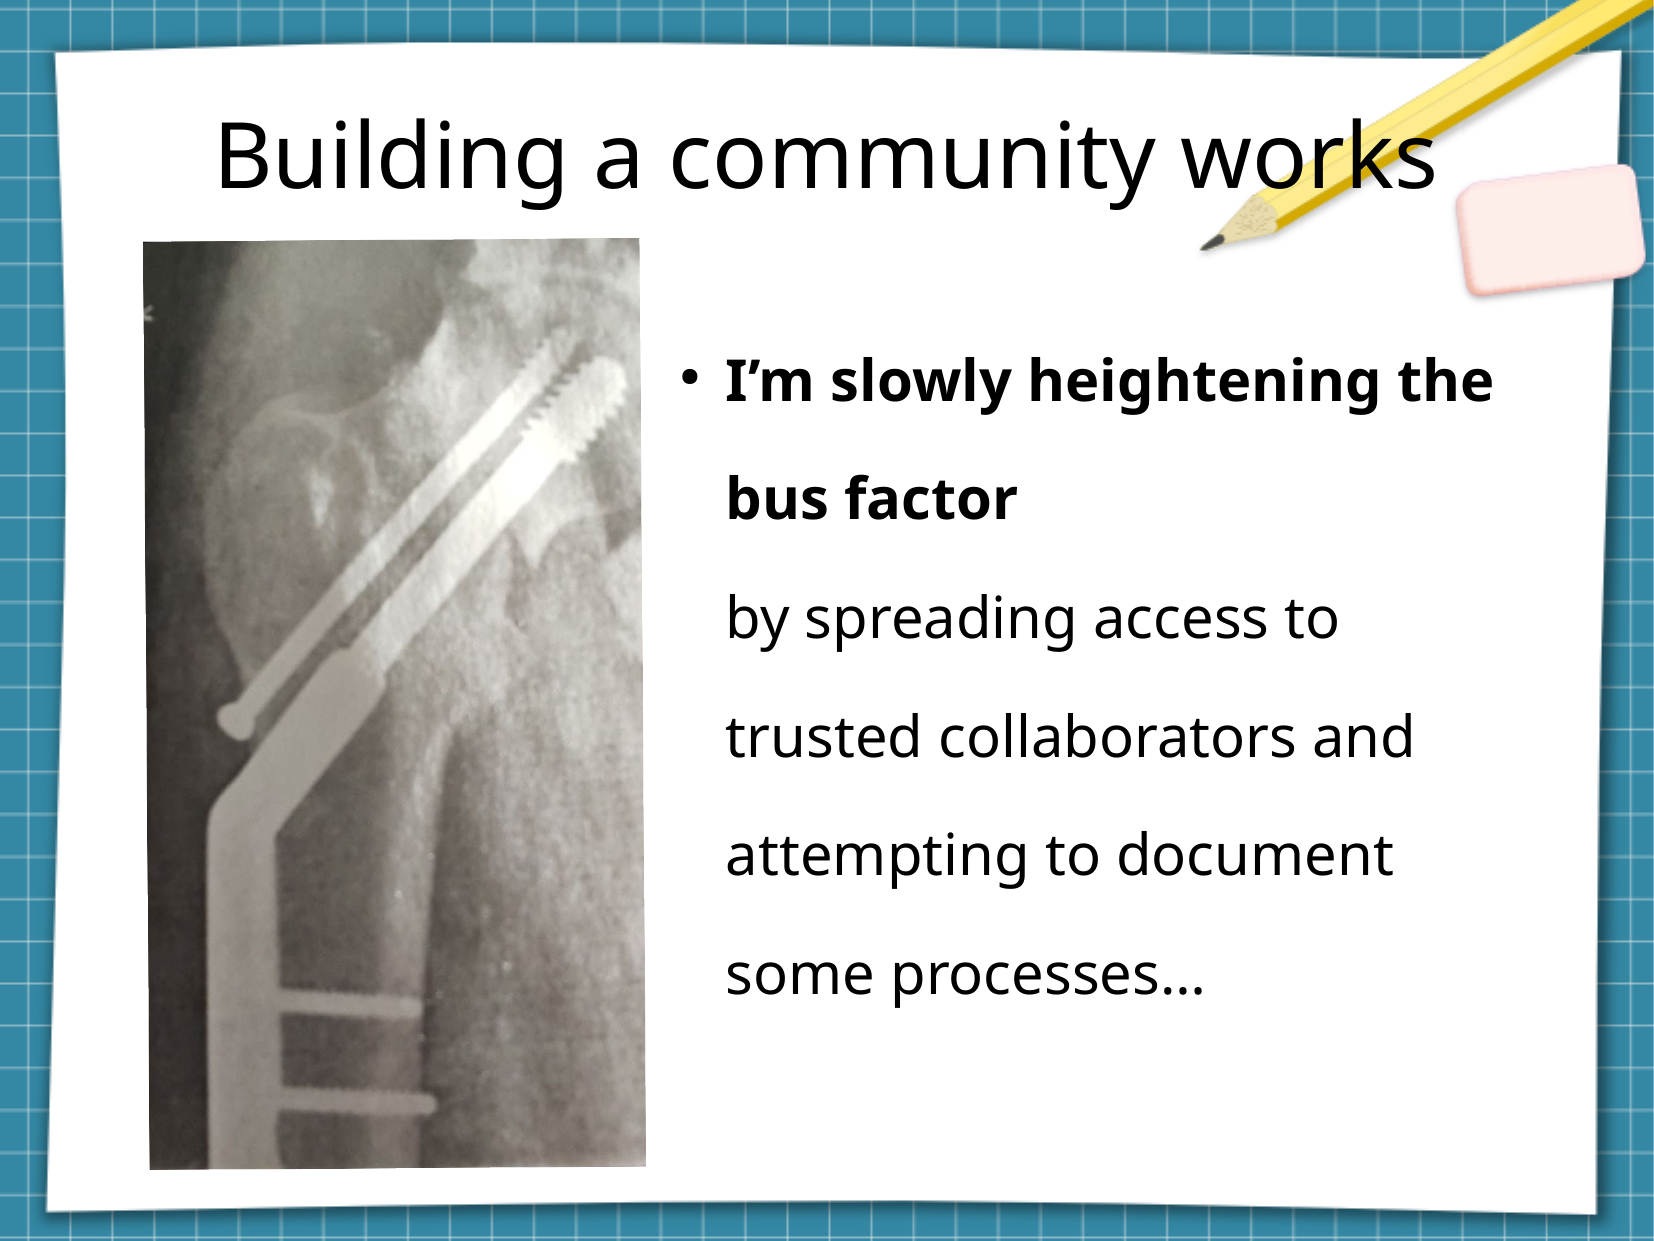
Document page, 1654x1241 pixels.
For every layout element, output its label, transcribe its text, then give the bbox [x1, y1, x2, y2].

picture [0, 0, 1654, 1241]
list I’m slowly heightening the bus factor by spreading access to trusted collaborators and attempting to document some processes… [664, 300, 1516, 1020]
title Building a community works [82, 49, 1571, 257]
